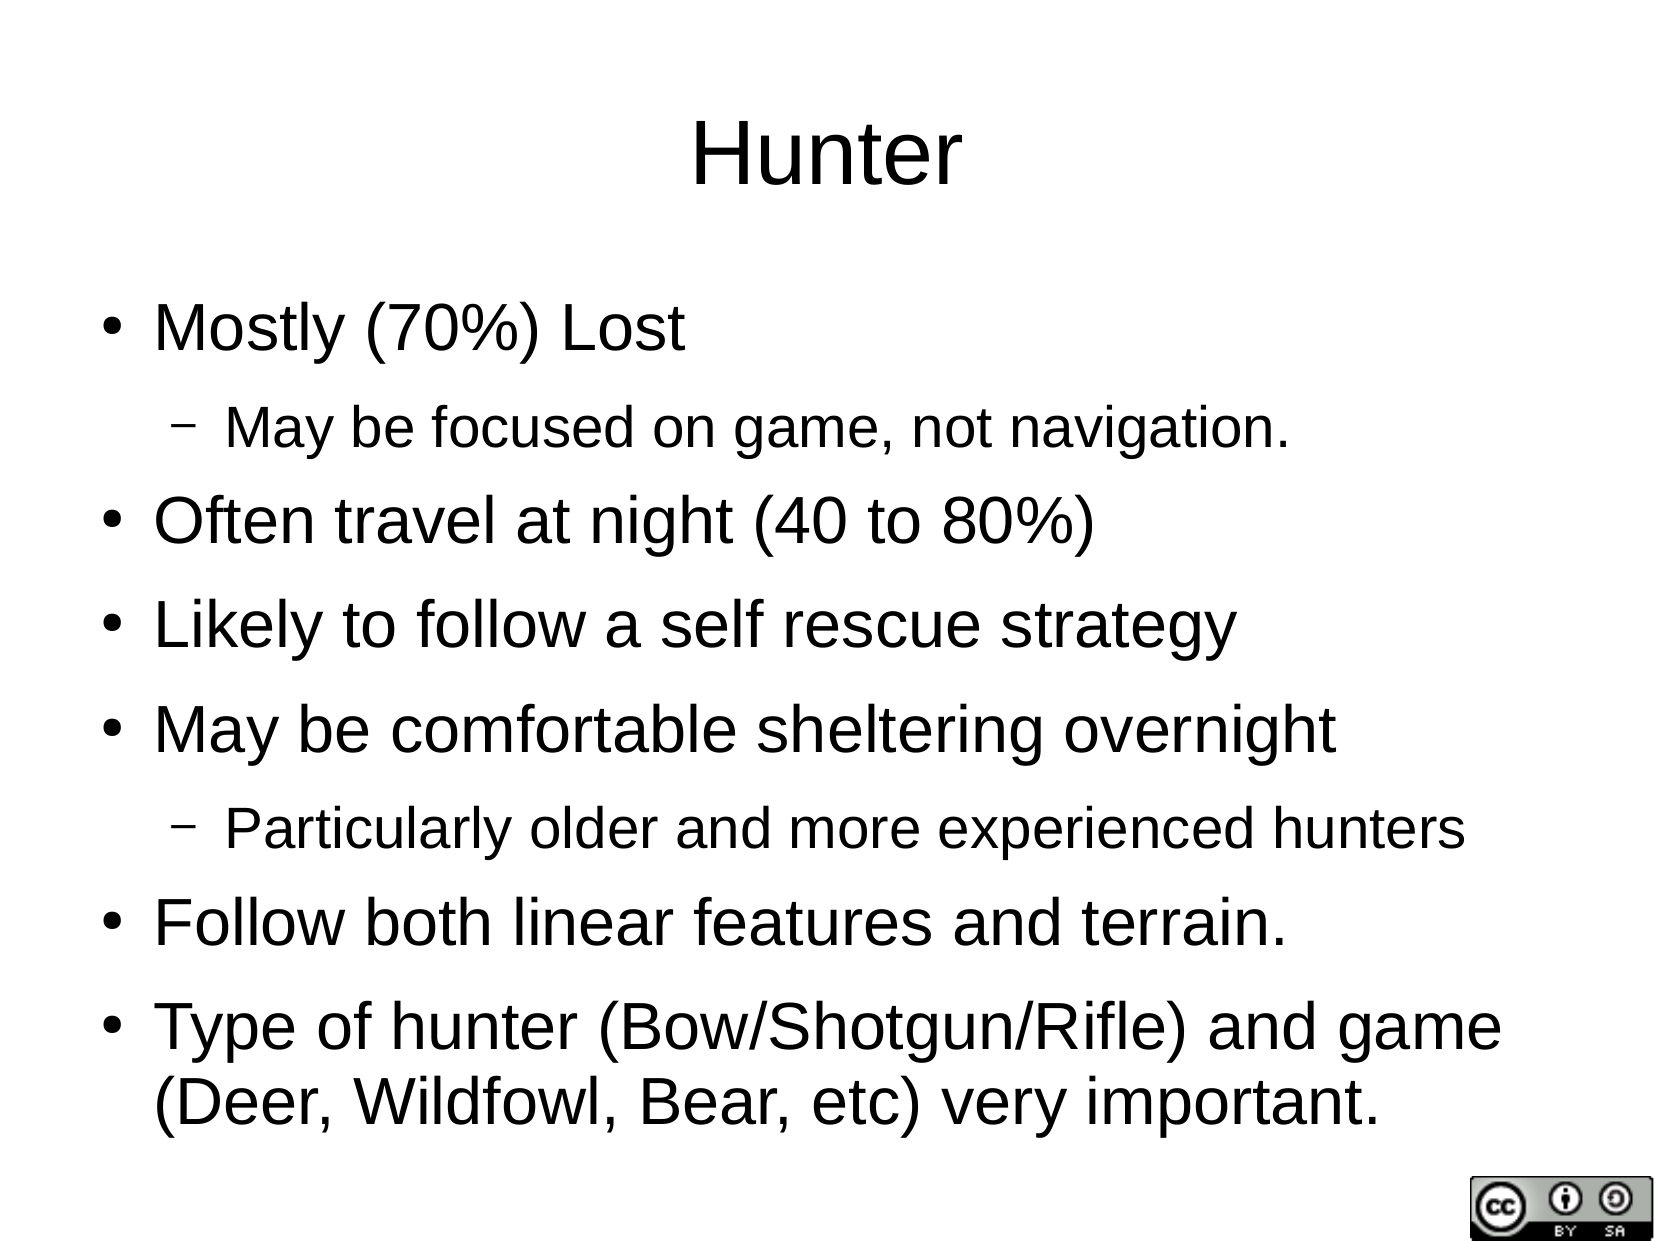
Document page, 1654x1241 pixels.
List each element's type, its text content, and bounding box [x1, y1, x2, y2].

list Mostly (70%) Lost May be focused on game, not navigation. Often travel at night (40 to 80%) Likely to follow a self rescue strategy May be comfortable sheltering overnight Particularly older and more experienced hunters Follow both linear features and terrain. Type of hunter (Bow/Shotgun/Rifle) and game (Deer, Wildfowl, Bear, etc) very important. [82, 290, 1571, 1160]
picture [1470, 1176, 1654, 1241]
title Hunter [82, 49, 1571, 257]
